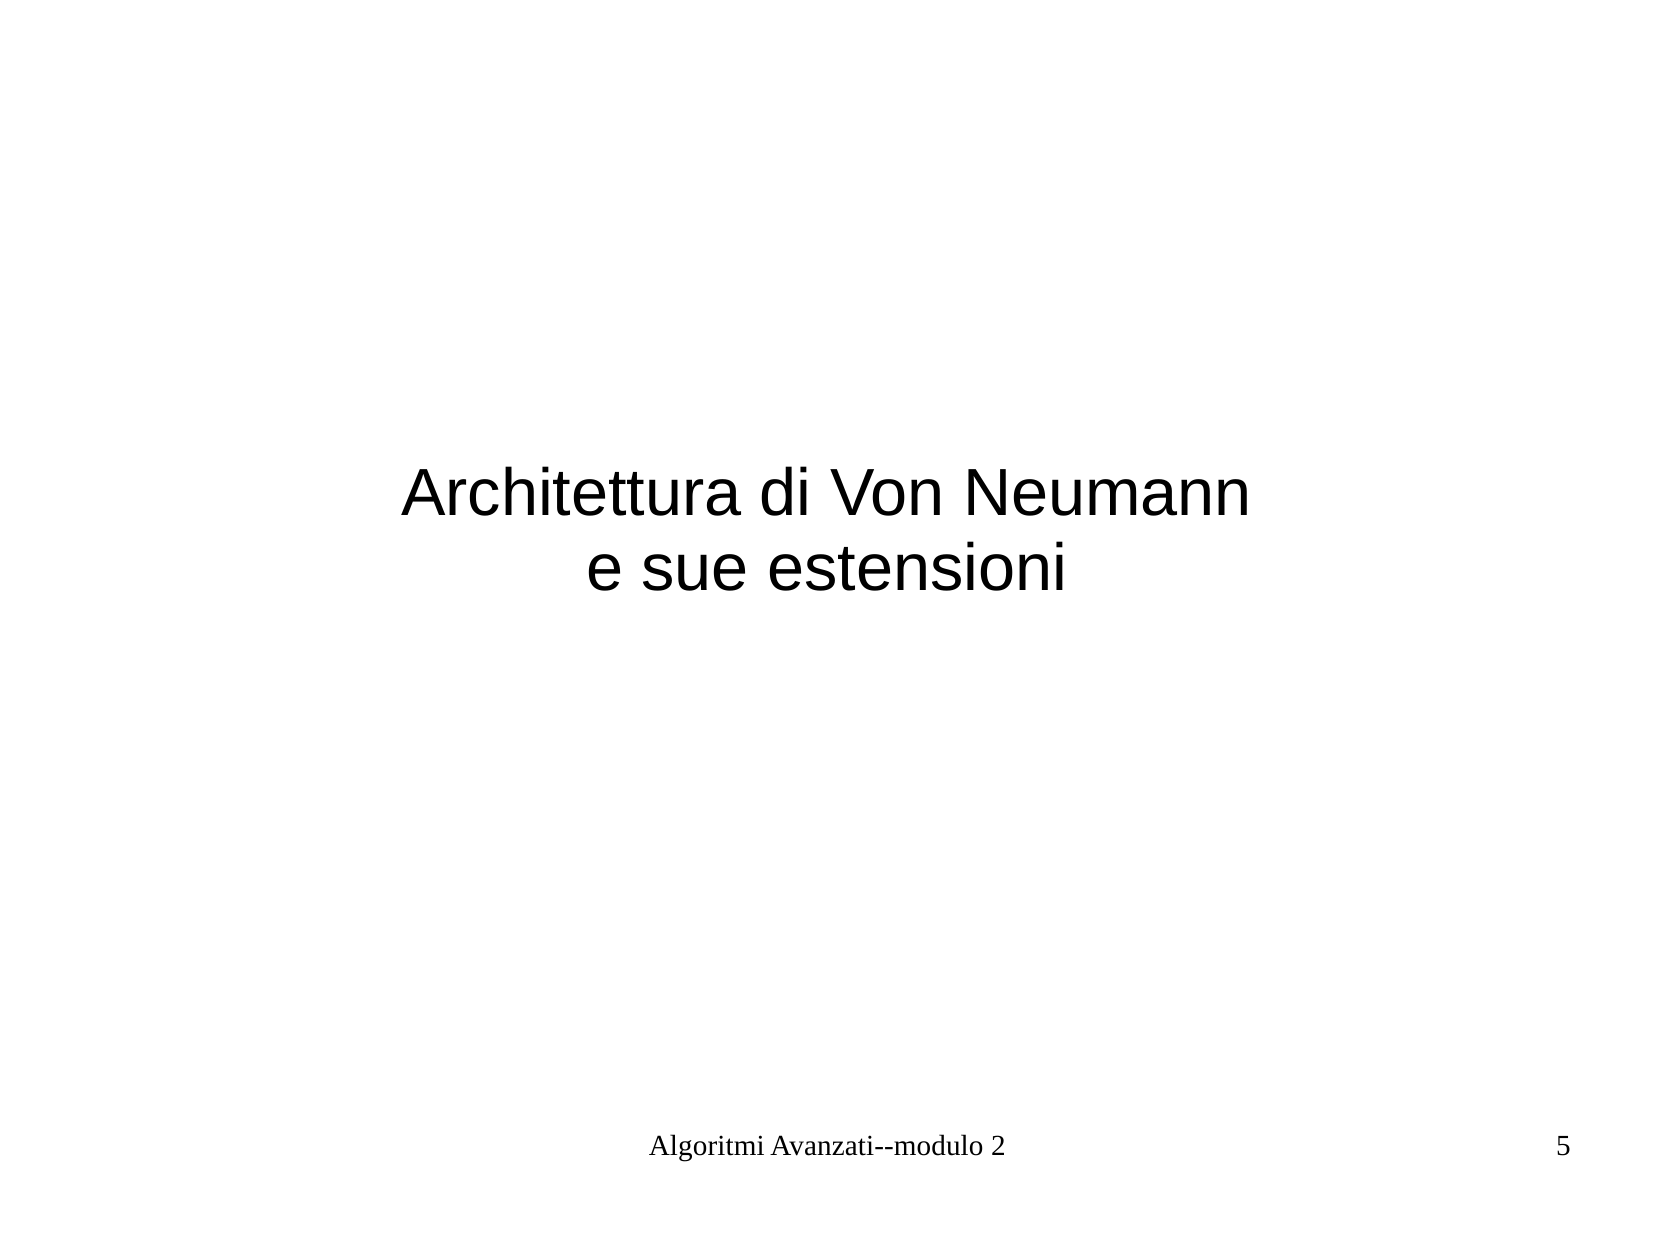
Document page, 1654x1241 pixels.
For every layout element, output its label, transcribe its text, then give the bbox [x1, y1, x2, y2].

subtitle Architettura di Von Neumann e sue estensioni [82, 49, 1571, 1109]
